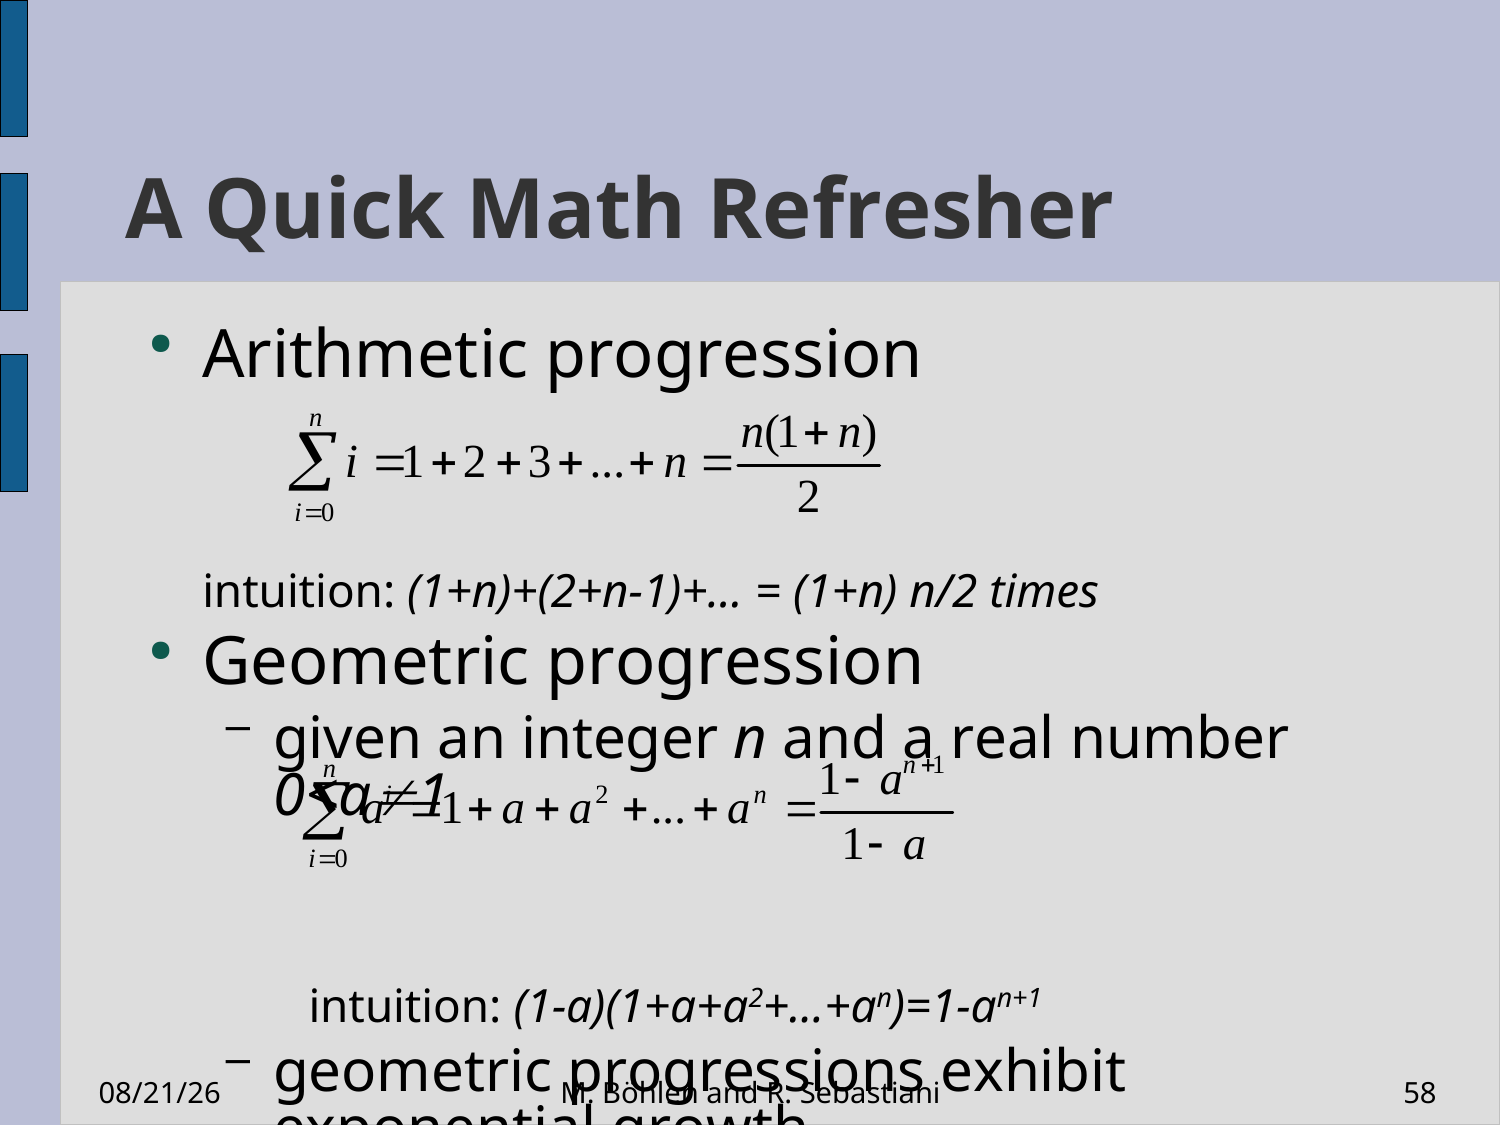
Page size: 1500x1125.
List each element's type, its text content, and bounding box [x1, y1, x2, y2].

list Arithmetic progression intuition: (1+n)+(2+n-1)+... = (1+n) n/2 times Geometric progression given an integer n and a real number 0<a1 intuition: (1-a)(1+a+a2+...+an)=1-an+1 geometric progressions exhibit exponential growth [116, 317, 1456, 1125]
chart [282, 396, 889, 531]
title A Quick Math Refresher [110, 67, 1392, 271]
chart [296, 741, 962, 880]
